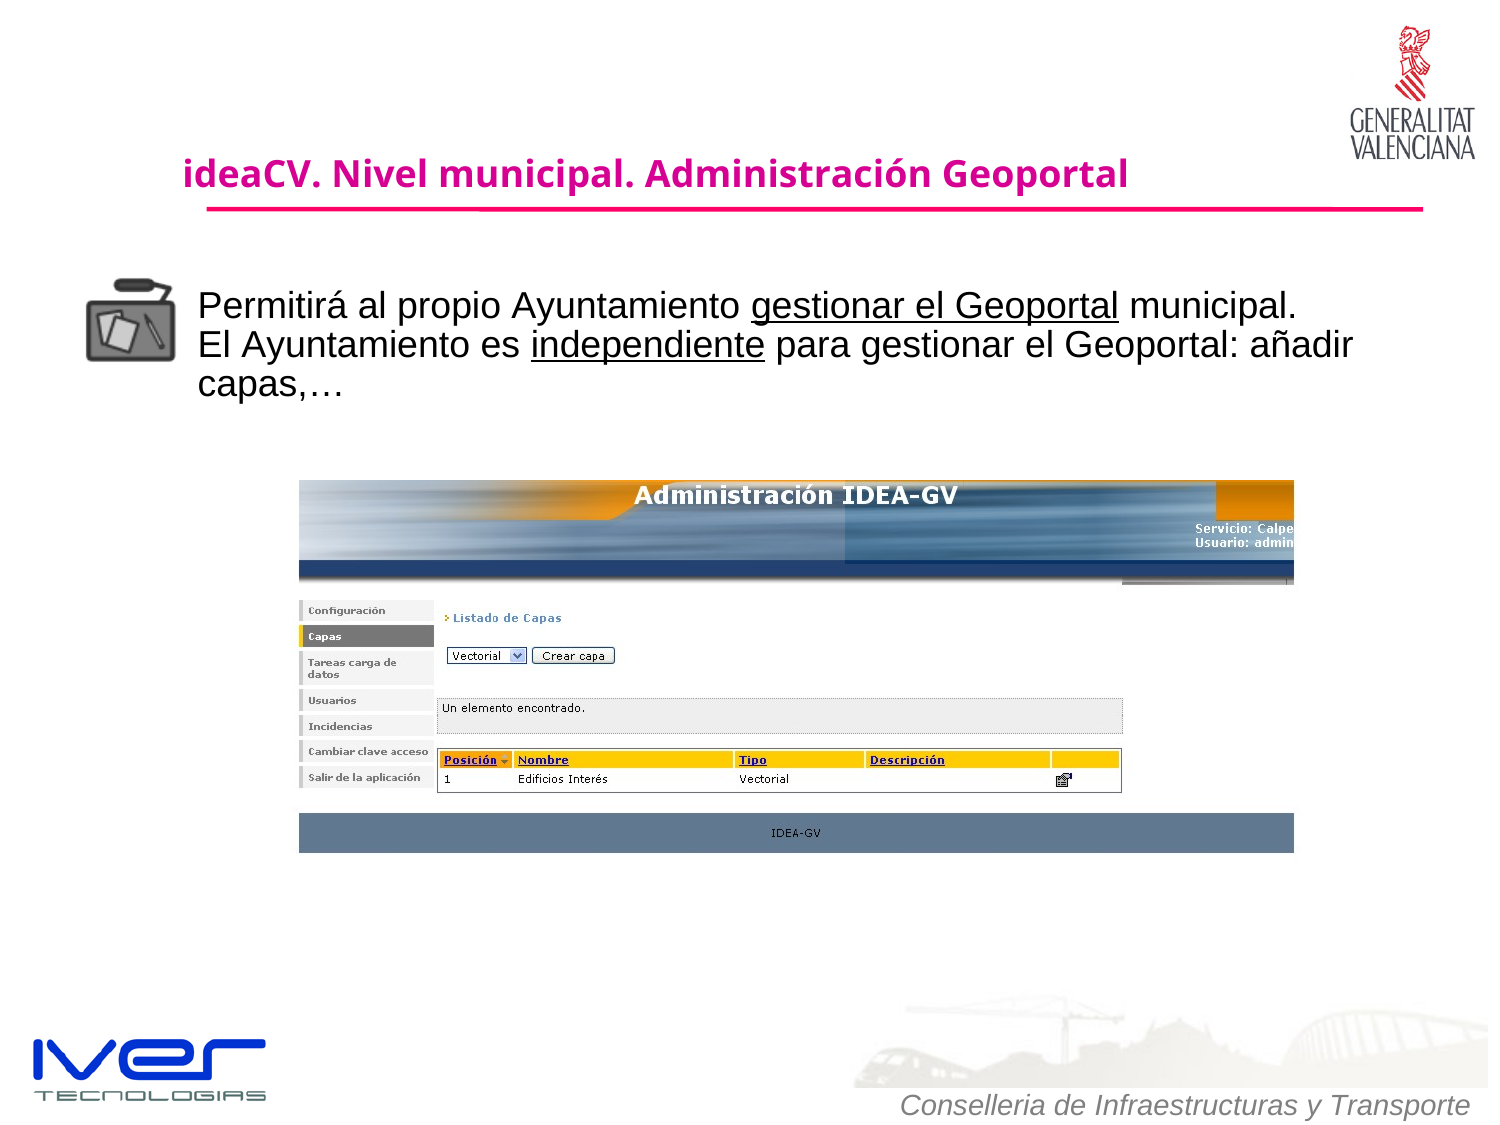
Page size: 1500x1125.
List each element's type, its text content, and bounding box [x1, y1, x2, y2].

text_box ideaCV. Nivel municipal. Administración Geoportal [167, 134, 1146, 207]
picture [29, 1033, 266, 1113]
picture [850, 990, 1488, 1088]
text_box Permitirá al propio Ayuntamiento gestionar el Geoportal municipal. El Ayuntamiento es independiente para gestionar el Geoportal: añadir capas,… [183, 279, 1376, 413]
picture [1349, 24, 1476, 160]
picture [83, 272, 178, 367]
picture [292, 480, 1301, 863]
